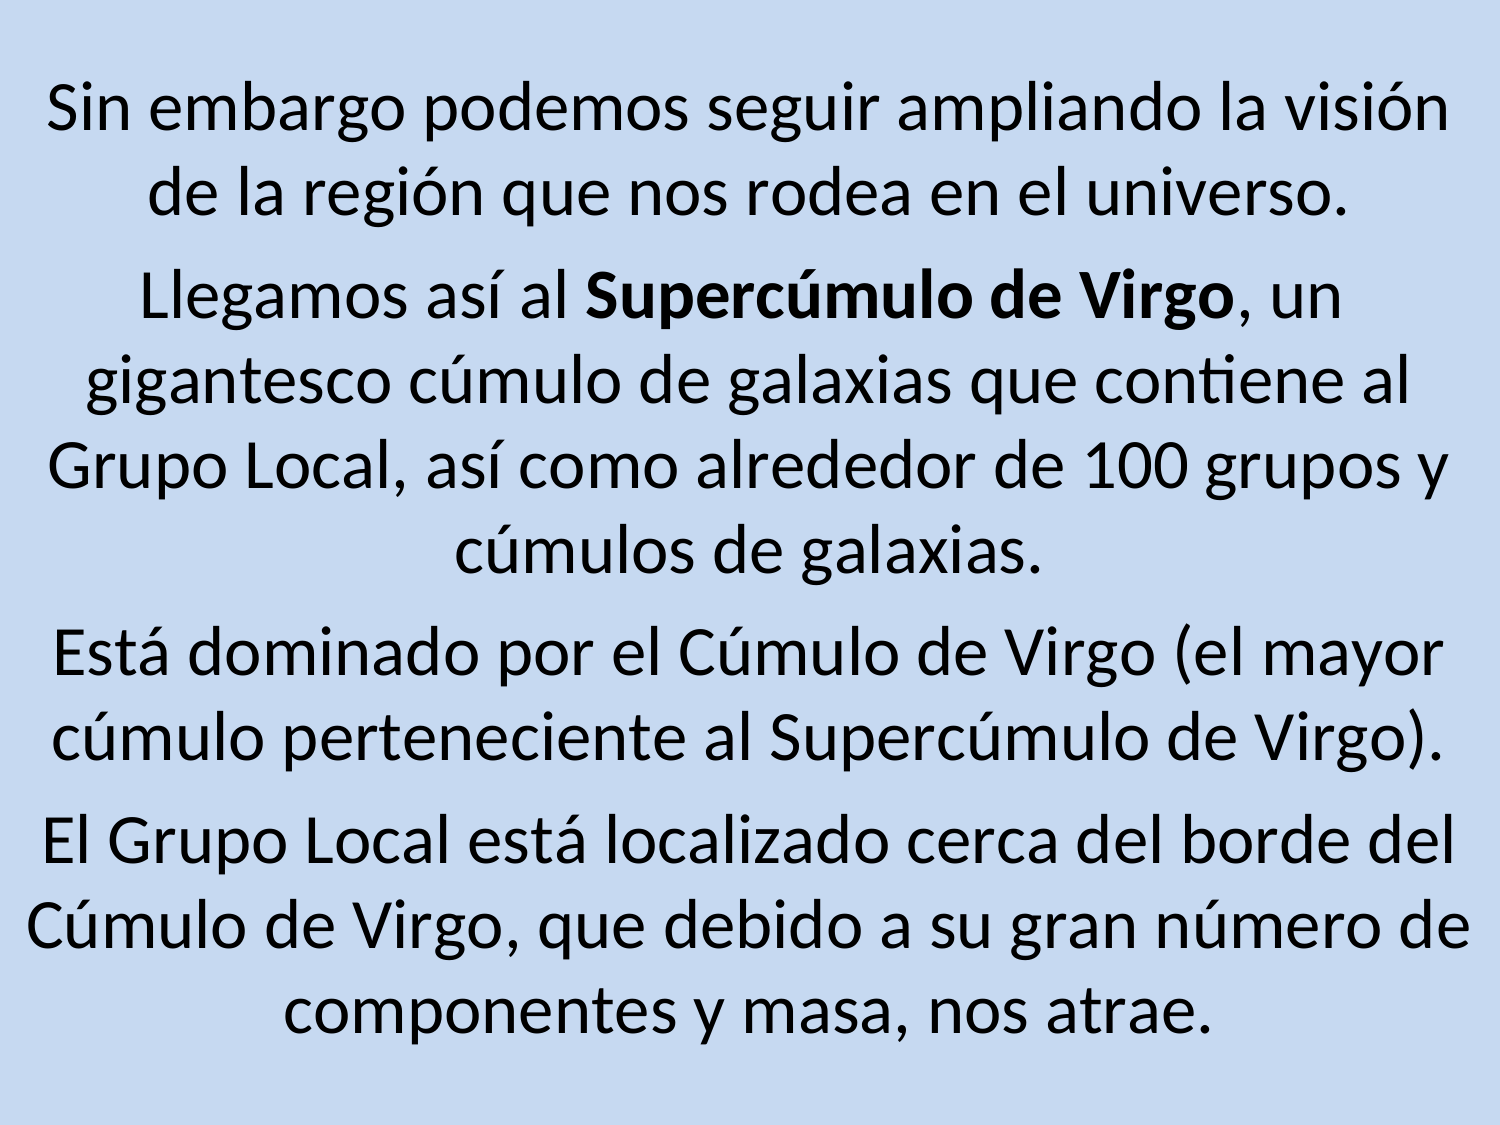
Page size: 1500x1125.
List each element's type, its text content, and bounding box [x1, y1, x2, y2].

text_box Sin embargo podemos seguir ampliando la visión de la región que nos rodea en el universo. Llegamos así al Supercúmulo de Virgo, un gigantesco cúmulo de galaxias que contiene al Grupo Local, así como alrededor de 100 grupos y cúmulos de galaxias. Está dominado por el Cúmulo de Virgo (el mayor cúmulo perteneciente al Supercúmulo de Virgo). El Grupo Local está localizado cerca del borde del Cúmulo de Virgo, que debido a su gran número de componentes y masa, nos atrae. [0, 0, 1500, 1125]
